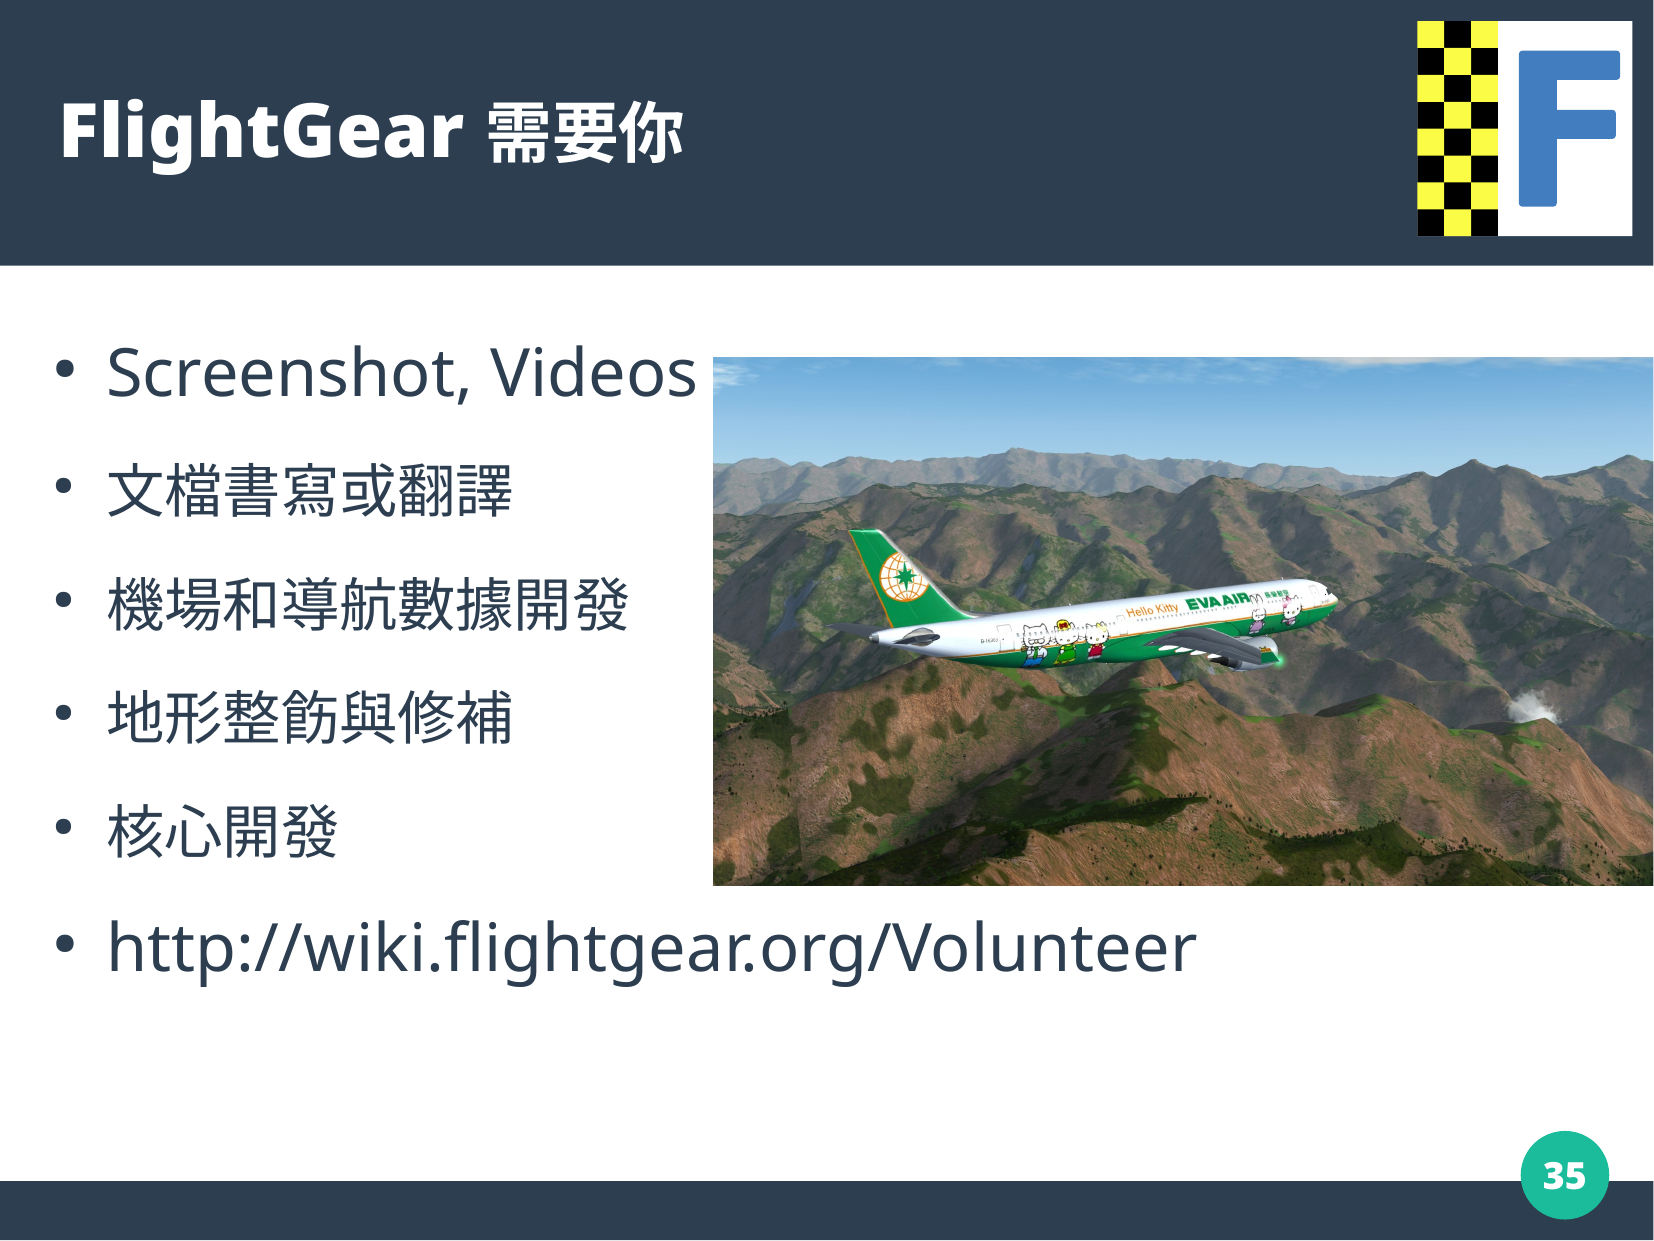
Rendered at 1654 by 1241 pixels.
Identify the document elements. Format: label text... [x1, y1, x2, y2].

title FlightGear需要你 [59, 49, 1595, 207]
list Screenshot, Videos 文檔書寫或翻譯 機場和導航數據開發 地形整飭與修補 核心開發 http://wiki.flightgear.org/Volunteer [35, 324, 1571, 1152]
picture [713, 357, 1654, 886]
